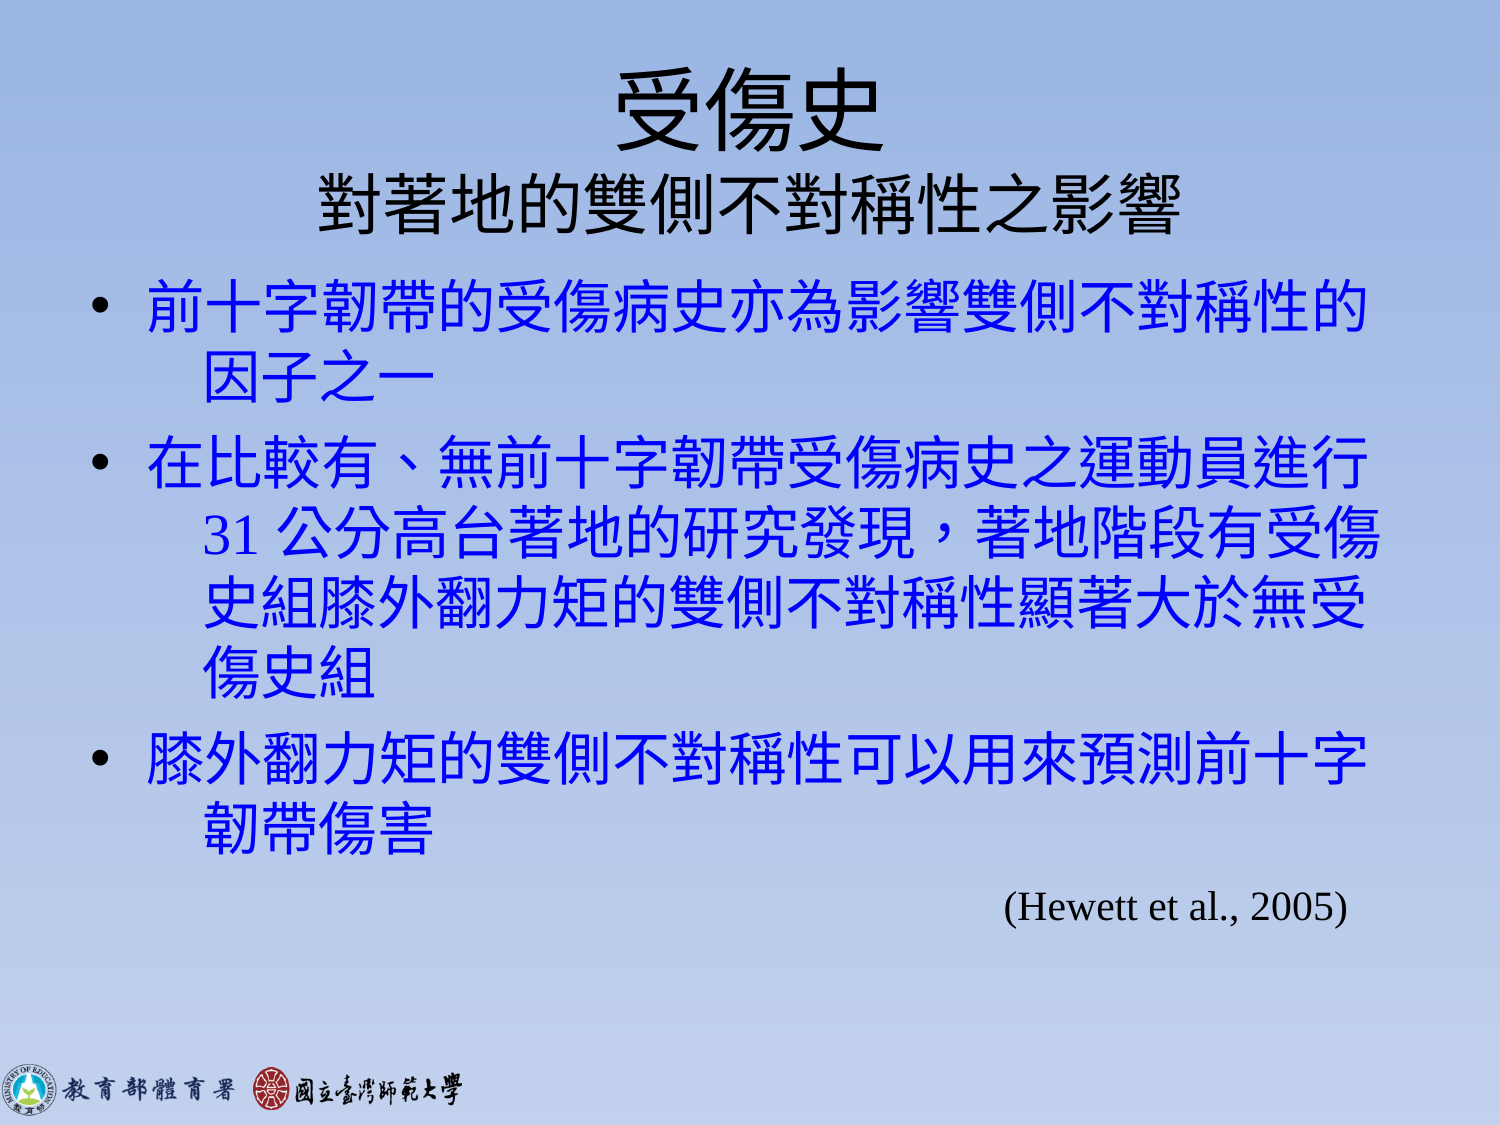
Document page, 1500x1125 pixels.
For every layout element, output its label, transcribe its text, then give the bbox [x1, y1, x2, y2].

list 前十字韌帶的受傷病史亦為影響雙側不對稱性的因子之一 在比較有、無前十字韌帶受傷病史之運動員進行31公分高台著地的研究發現，著地階段有受傷史組膝外翻力矩的雙側不對稱性顯著大於無受傷史組 膝外翻力矩的雙側不對稱性可以用來預測前十字韌帶傷害 (Hewett et al., 2005) [75, 262, 1426, 1005]
title 受傷史 對著地的雙側不對稱性之影響 [75, 45, 1426, 233]
